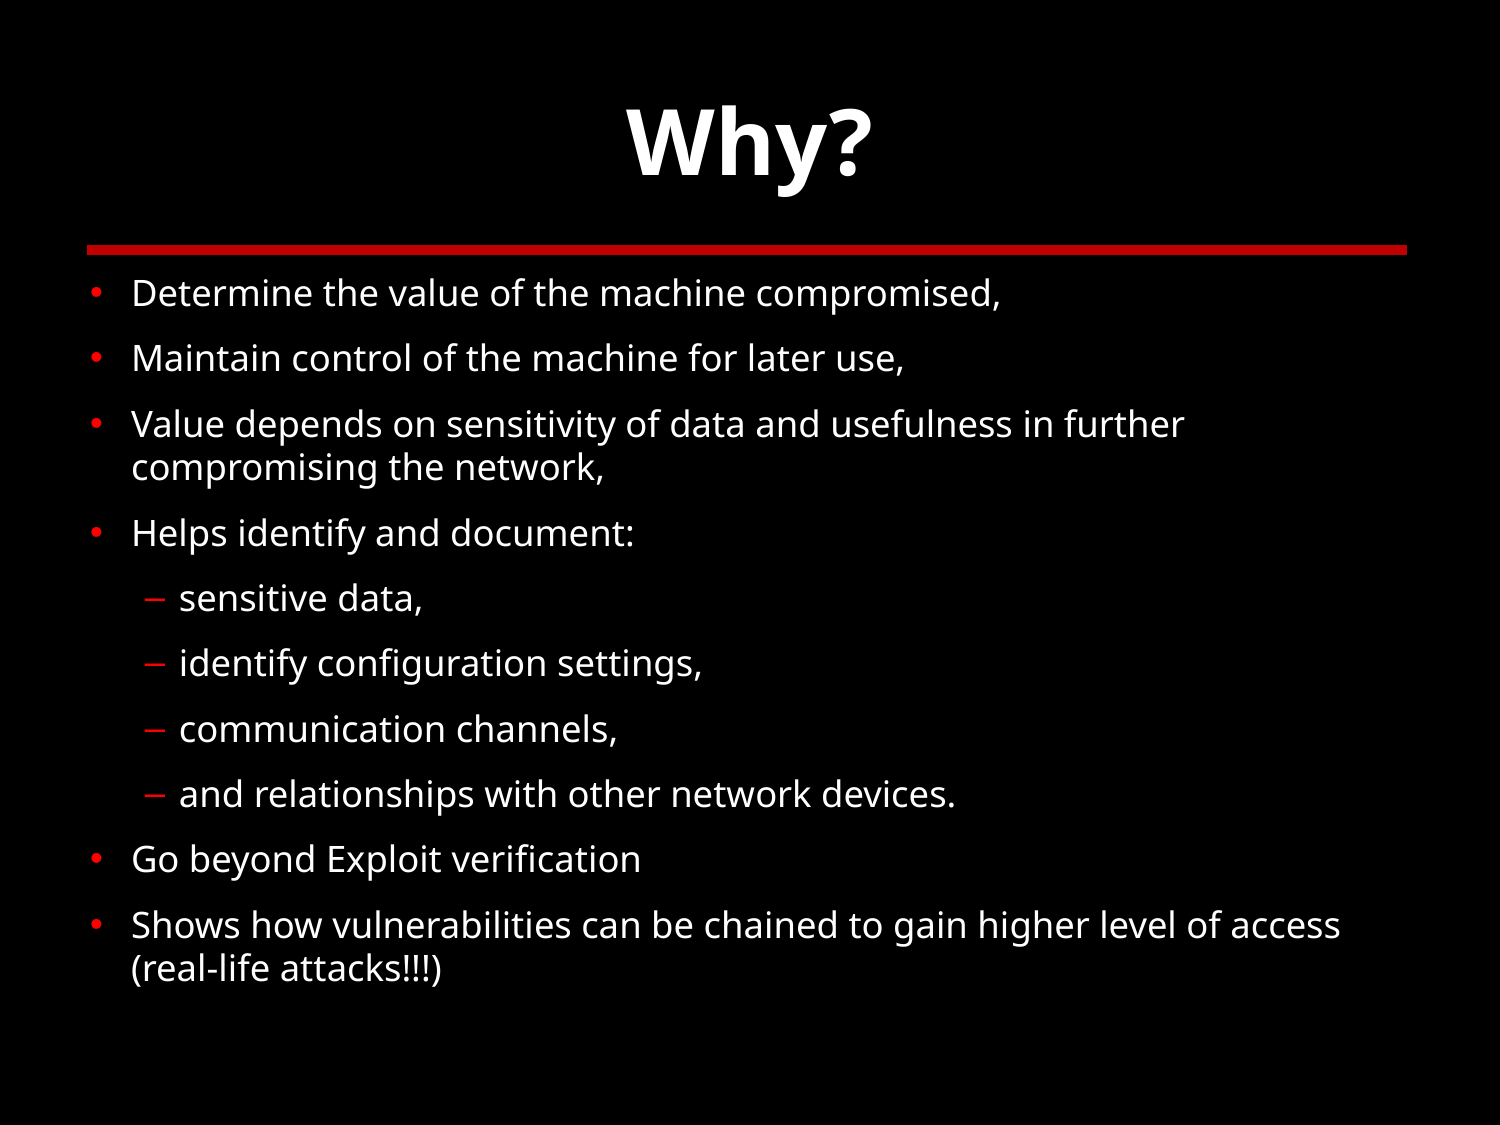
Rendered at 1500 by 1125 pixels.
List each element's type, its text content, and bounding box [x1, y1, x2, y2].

list Determine the value of the machine compromised, Maintain control of the machine for later use, Value depends on sensitivity of data and usefulness in further compromising the network, Helps identify and document: sensitive data, identify configuration settings, communication channels, and relationships with other network devices. Go beyond Exploit verification Shows how vulnerabilities can be chained to gain higher level of access (real-life attacks!!!) [75, 262, 1425, 1005]
title Why? [75, 45, 1425, 233]
